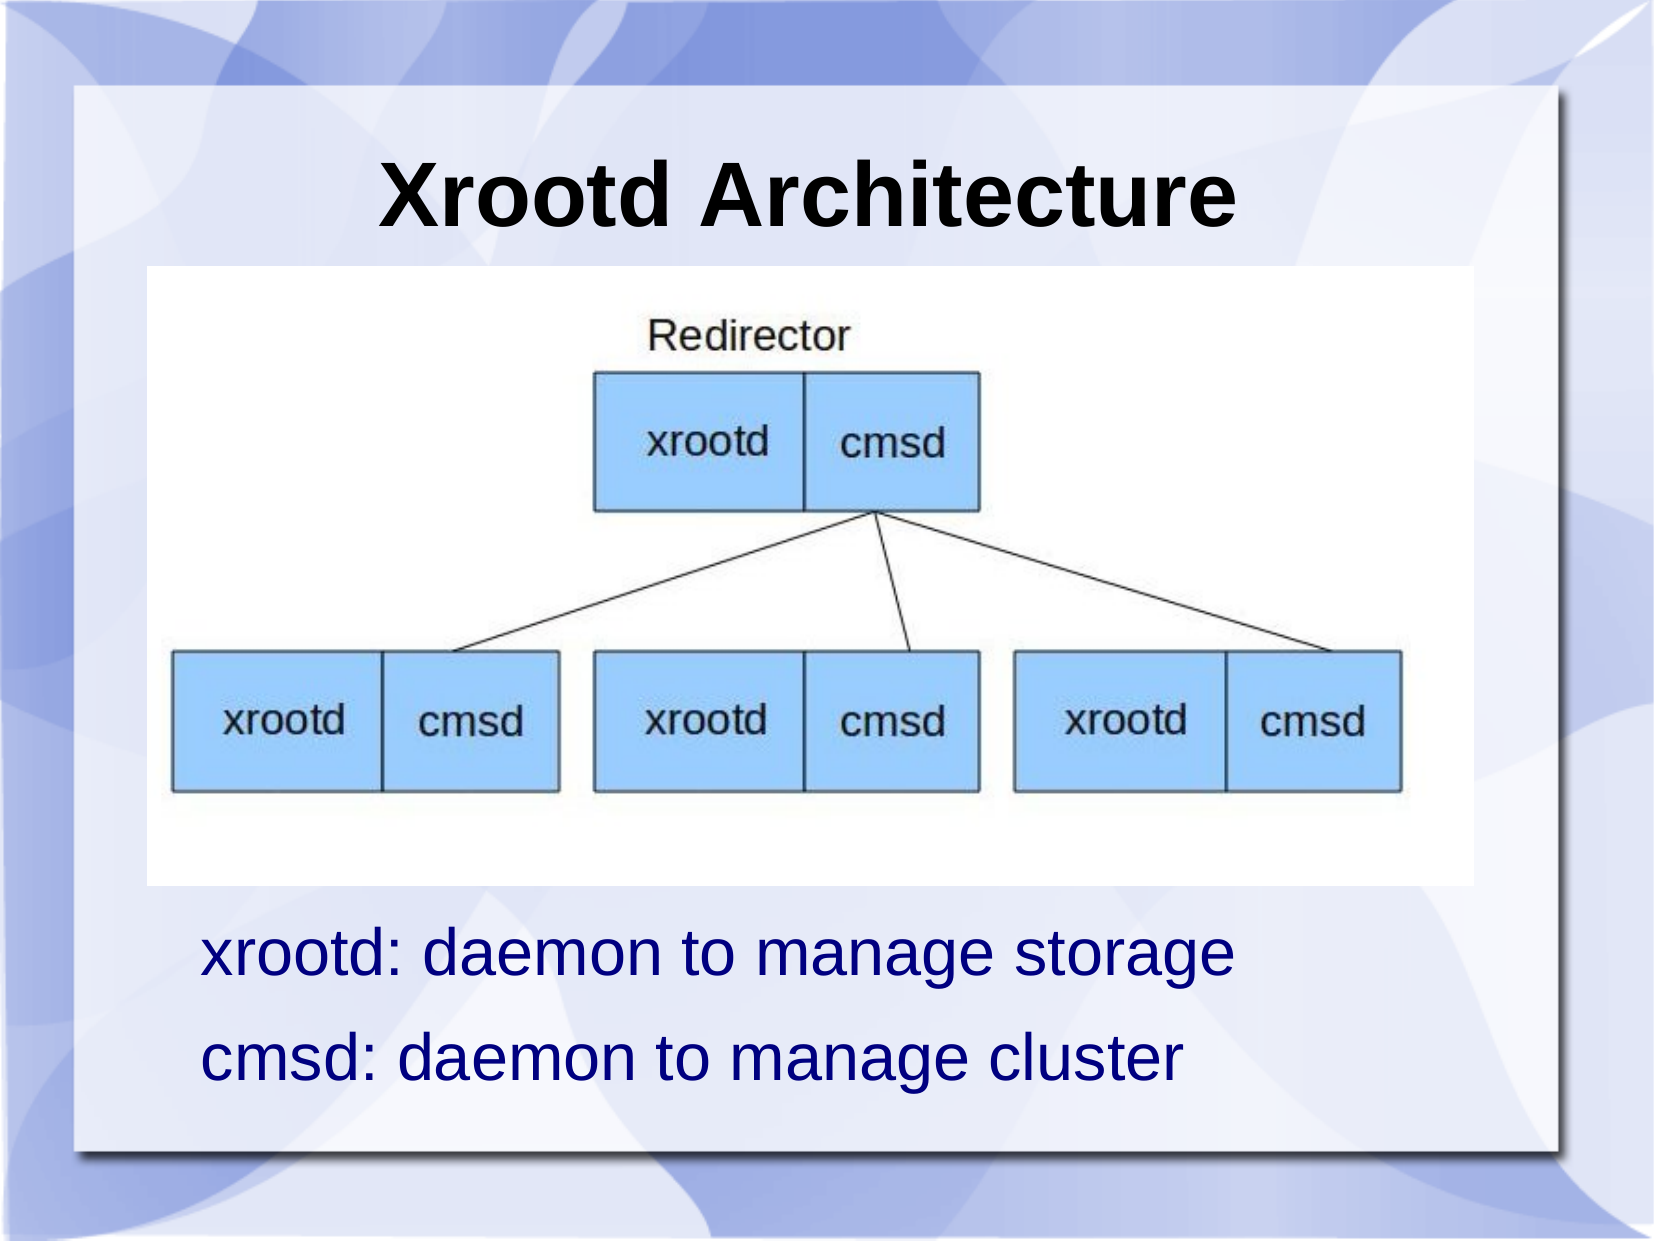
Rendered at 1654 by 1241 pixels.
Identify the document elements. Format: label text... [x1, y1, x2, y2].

list xrootd: daemon to manage storage cmsd: daemon to manage cluster [129, 915, 1489, 1095]
title Xrootd Architecture [82, 90, 1536, 298]
picture [0, 0, 1654, 1241]
